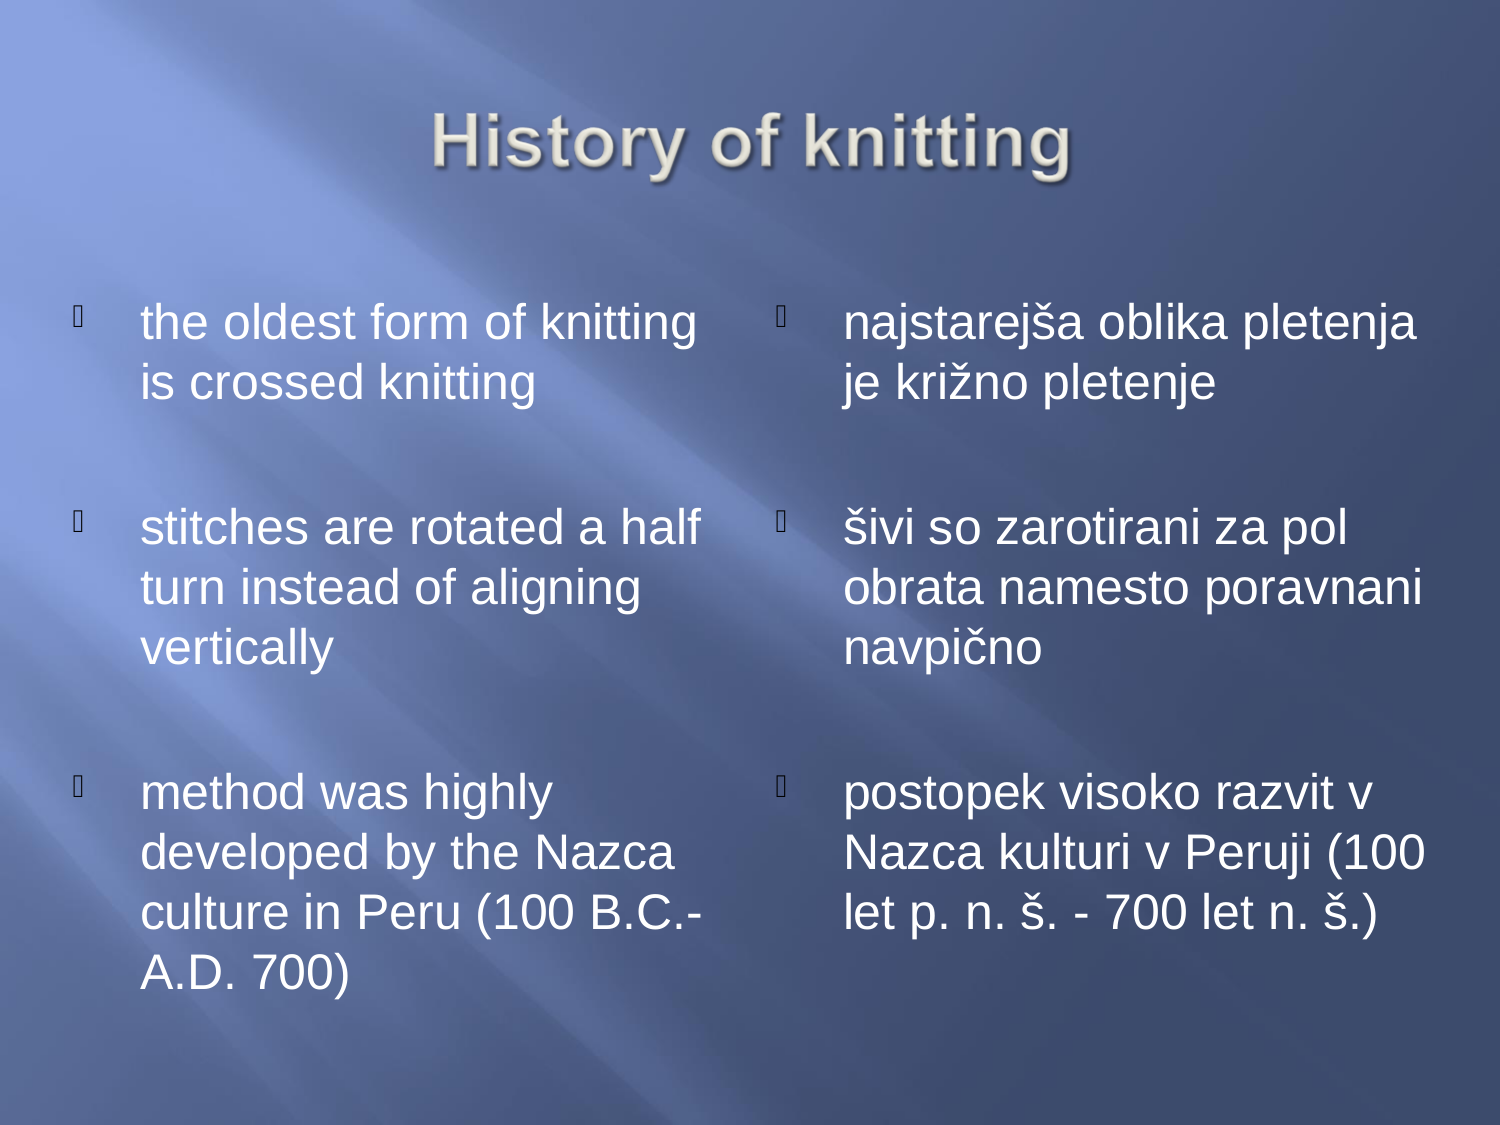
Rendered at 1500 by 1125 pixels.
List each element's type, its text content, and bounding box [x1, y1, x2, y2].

list the oldest form of knitting is crossed knitting stitches are rotated a half turn instead of aligning vertically method was highly developed by the Nazca culture in Peru (100 B.C.- A.D. 700) [35, 282, 727, 1125]
picture [0, 0, 1500, 1125]
list najstarejša oblika pletenja je križno pletenje šivi so zarotirani za pol obrata namesto poravnani navpično postopek visoko razvit v Nazca kulturi v Peruji (100 let p. n. š. - 700 let n. š.) [738, 281, 1442, 1125]
